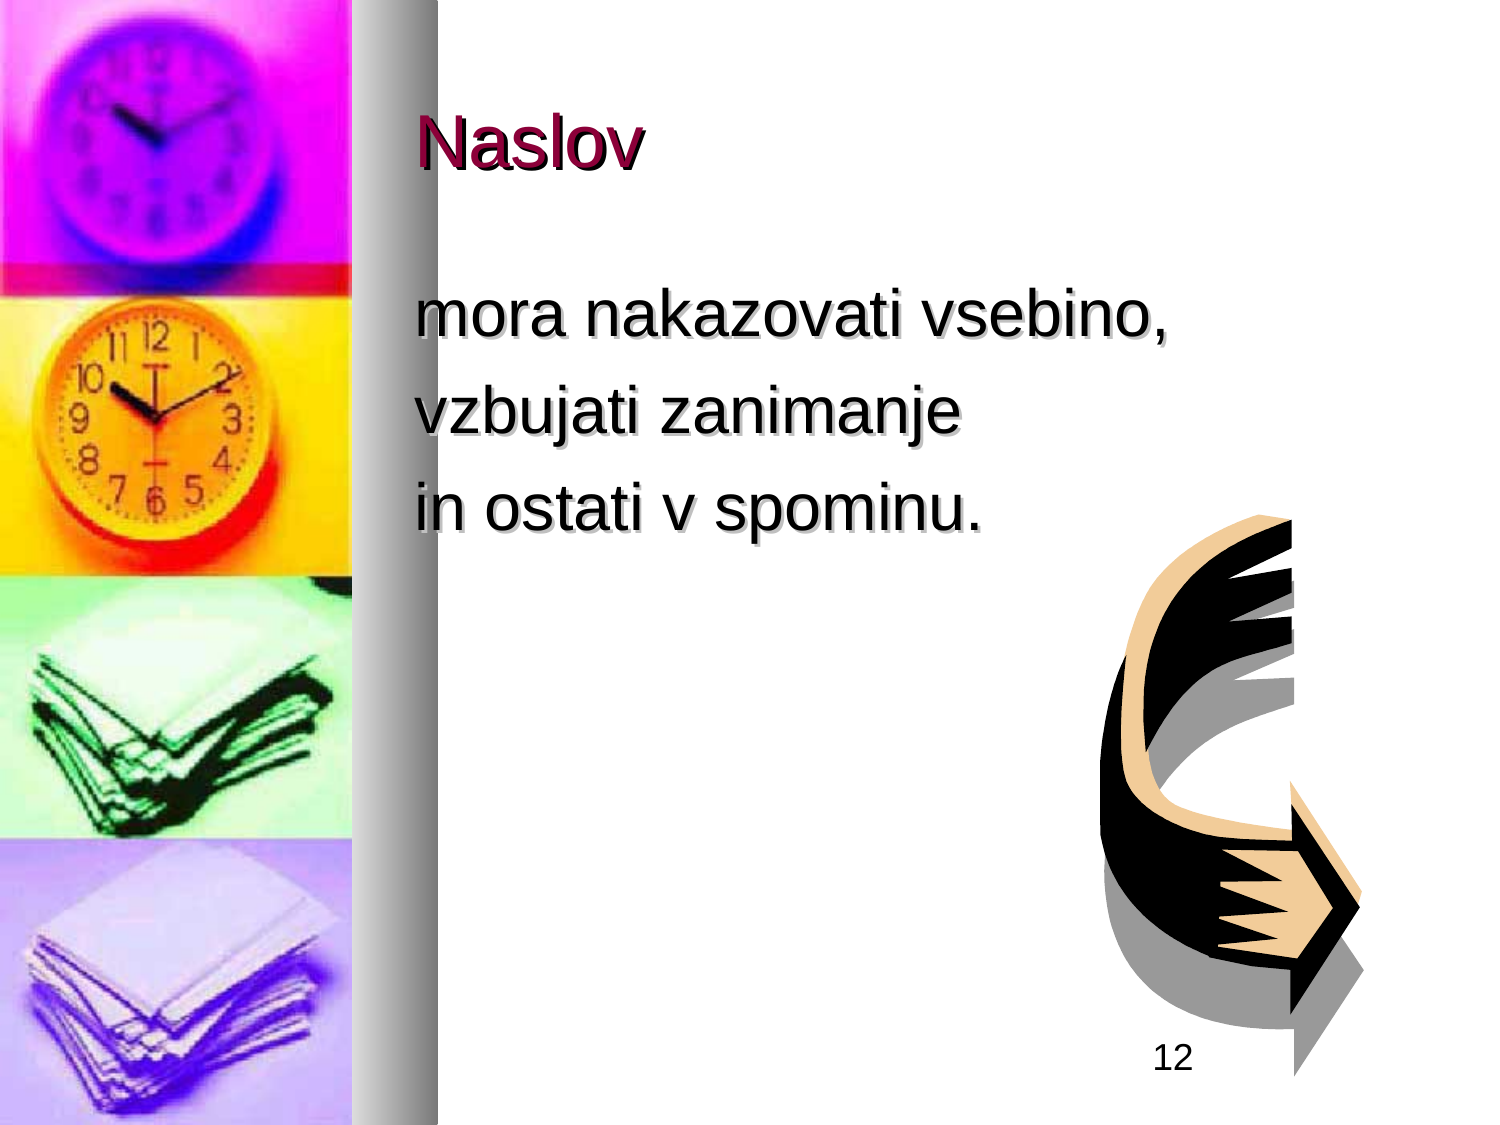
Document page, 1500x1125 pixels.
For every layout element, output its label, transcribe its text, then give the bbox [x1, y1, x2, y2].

title Naslov [399, 37, 1450, 238]
picture [0, 0, 352, 1125]
list mora nakazovati vsebino, vzbujati zanimanje in ostati v spominu. [399, 262, 1450, 1001]
picture [1100, 512, 1369, 1082]
